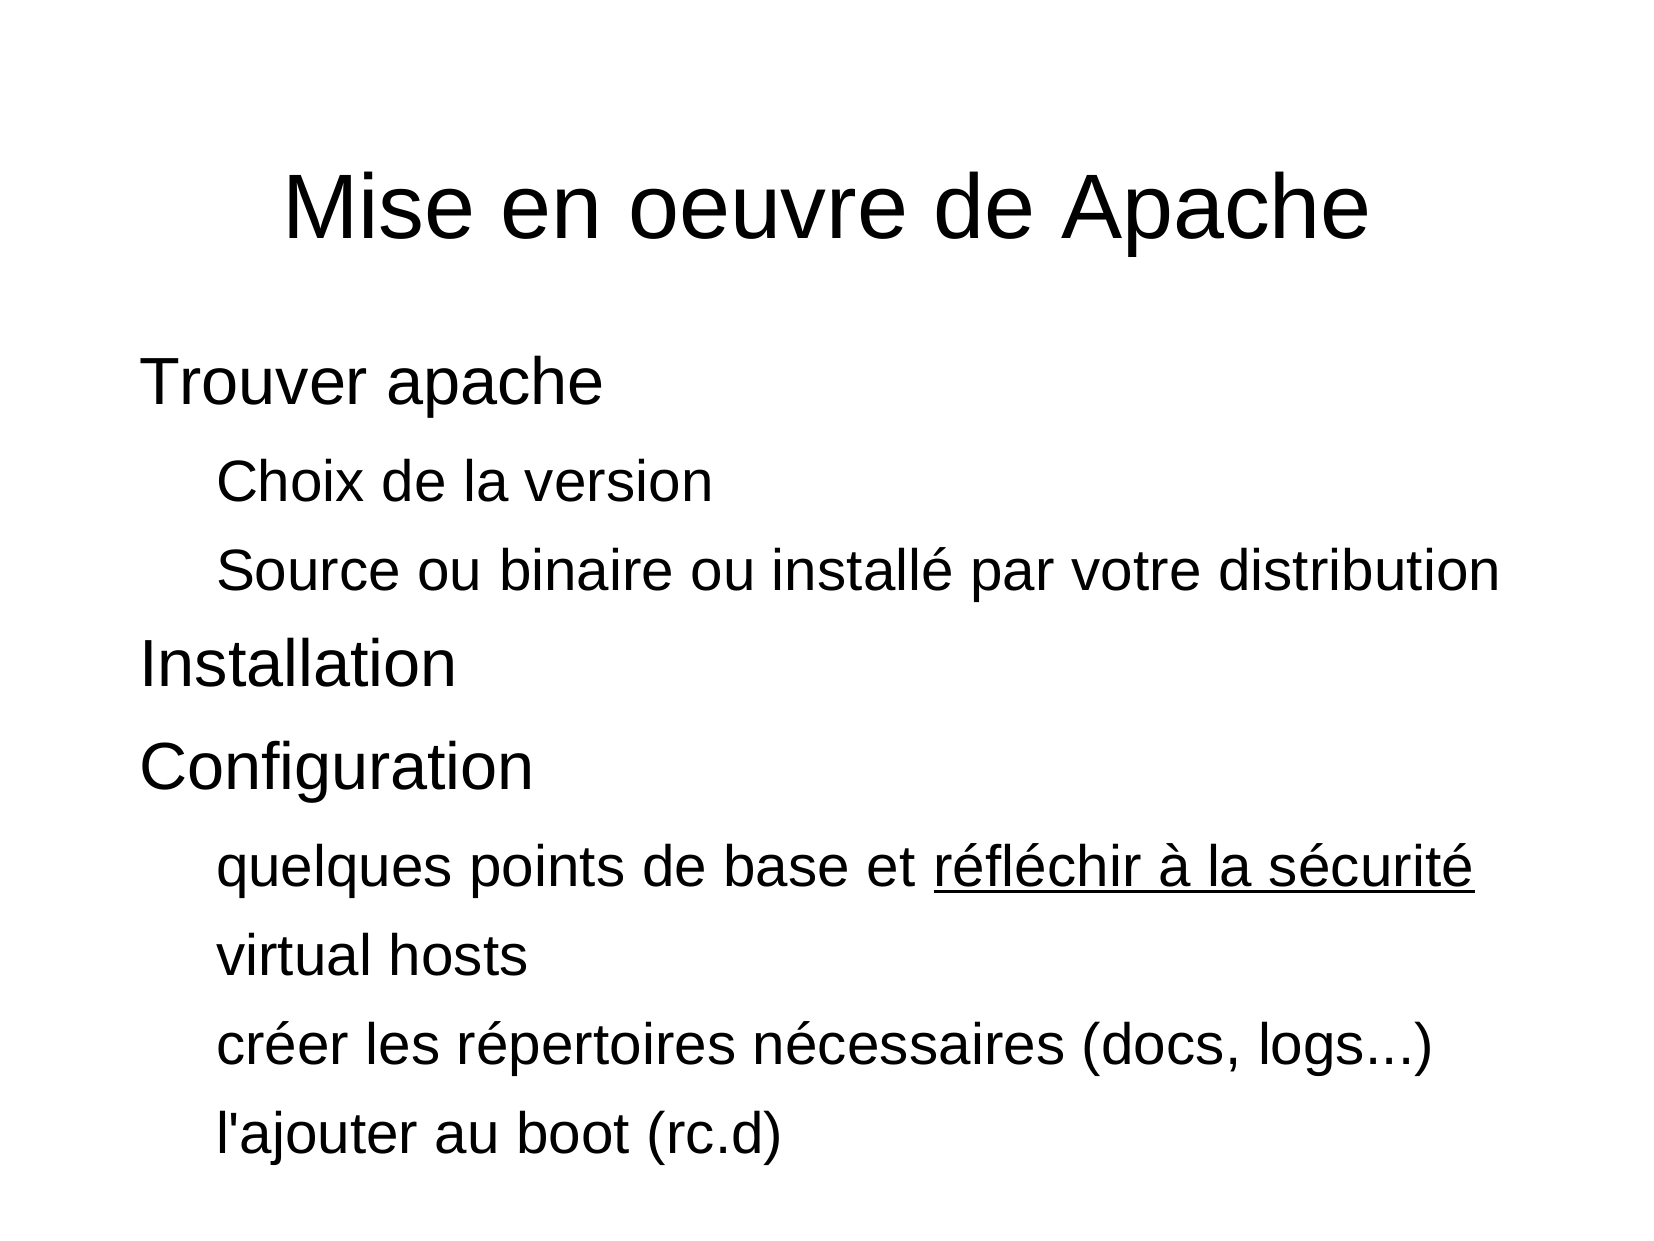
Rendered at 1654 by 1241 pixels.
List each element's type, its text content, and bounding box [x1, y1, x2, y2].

list Trouver apache Choix de la version Source ou binaire ou installé par votre distribution Installation Configuration quelques points de base et réfléchir à la sécurité virtual hosts créer les répertoires nécessaires (docs, logs...) l'ajouter au boot (rc.d) [121, 344, 1534, 1232]
title Mise en oeuvre de Apache [121, 102, 1534, 311]
